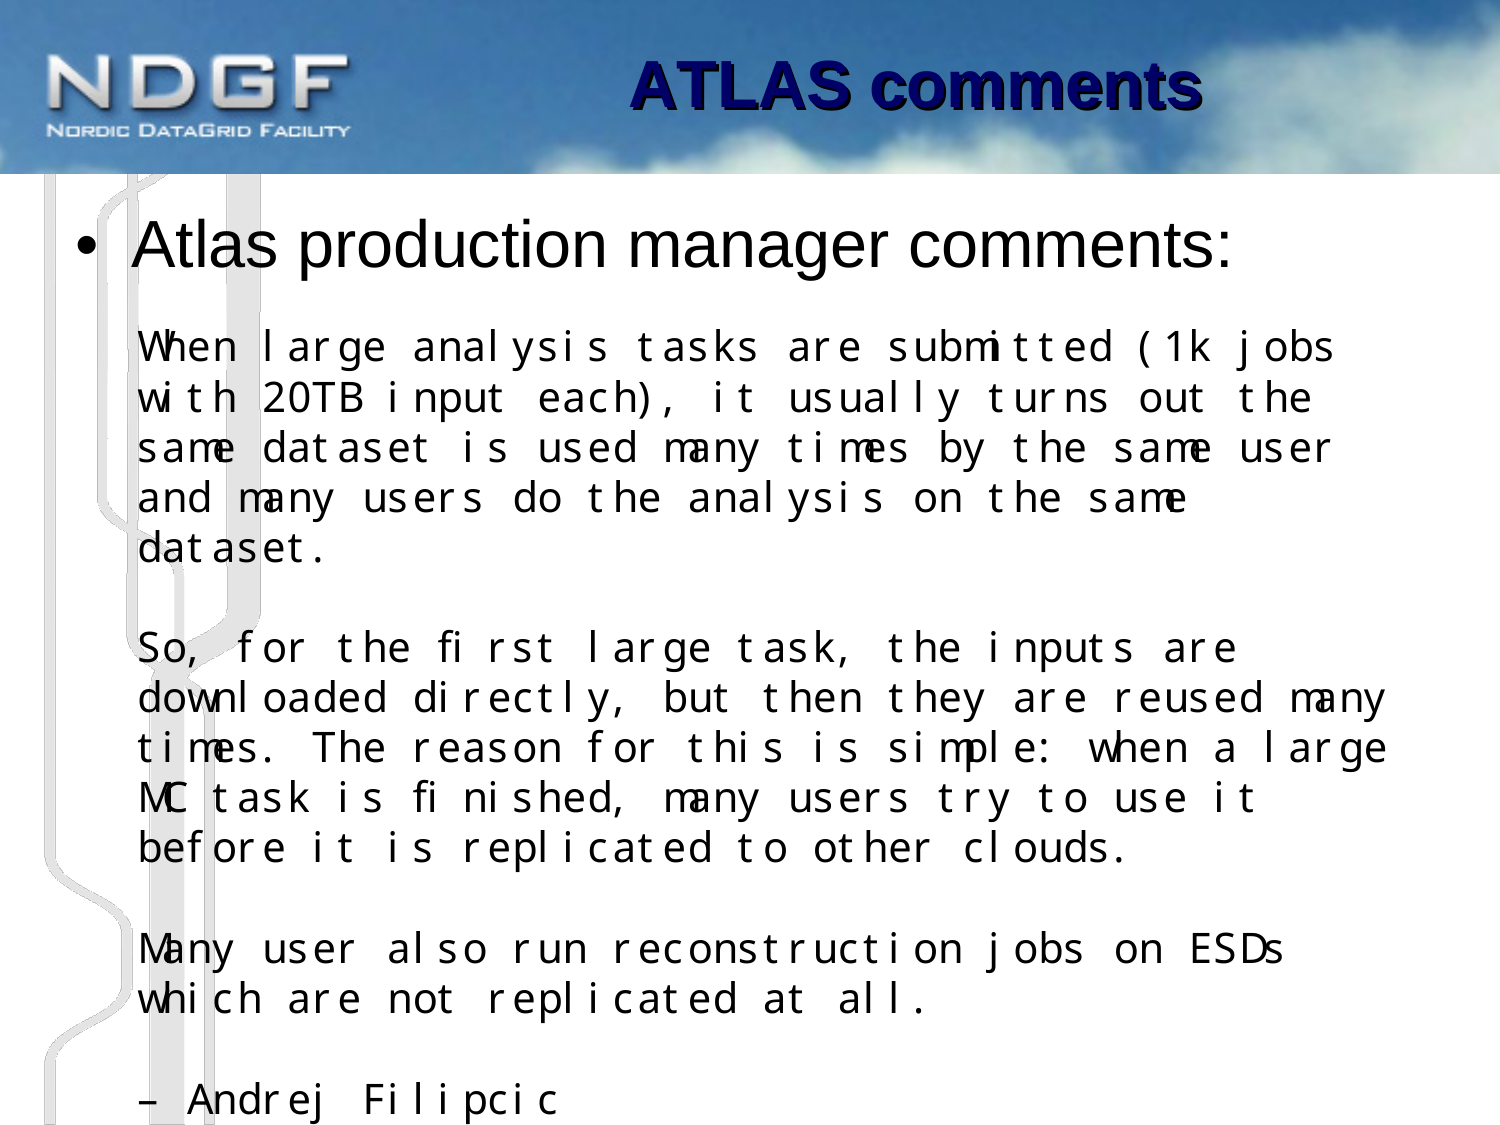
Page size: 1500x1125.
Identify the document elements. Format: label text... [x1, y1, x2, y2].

title ATLAS comments [372, 0, 1459, 172]
picture [0, 0, 1500, 206]
chart [135, 324, 1447, 1125]
list Atlas production manager comments: [75, 206, 1426, 1006]
